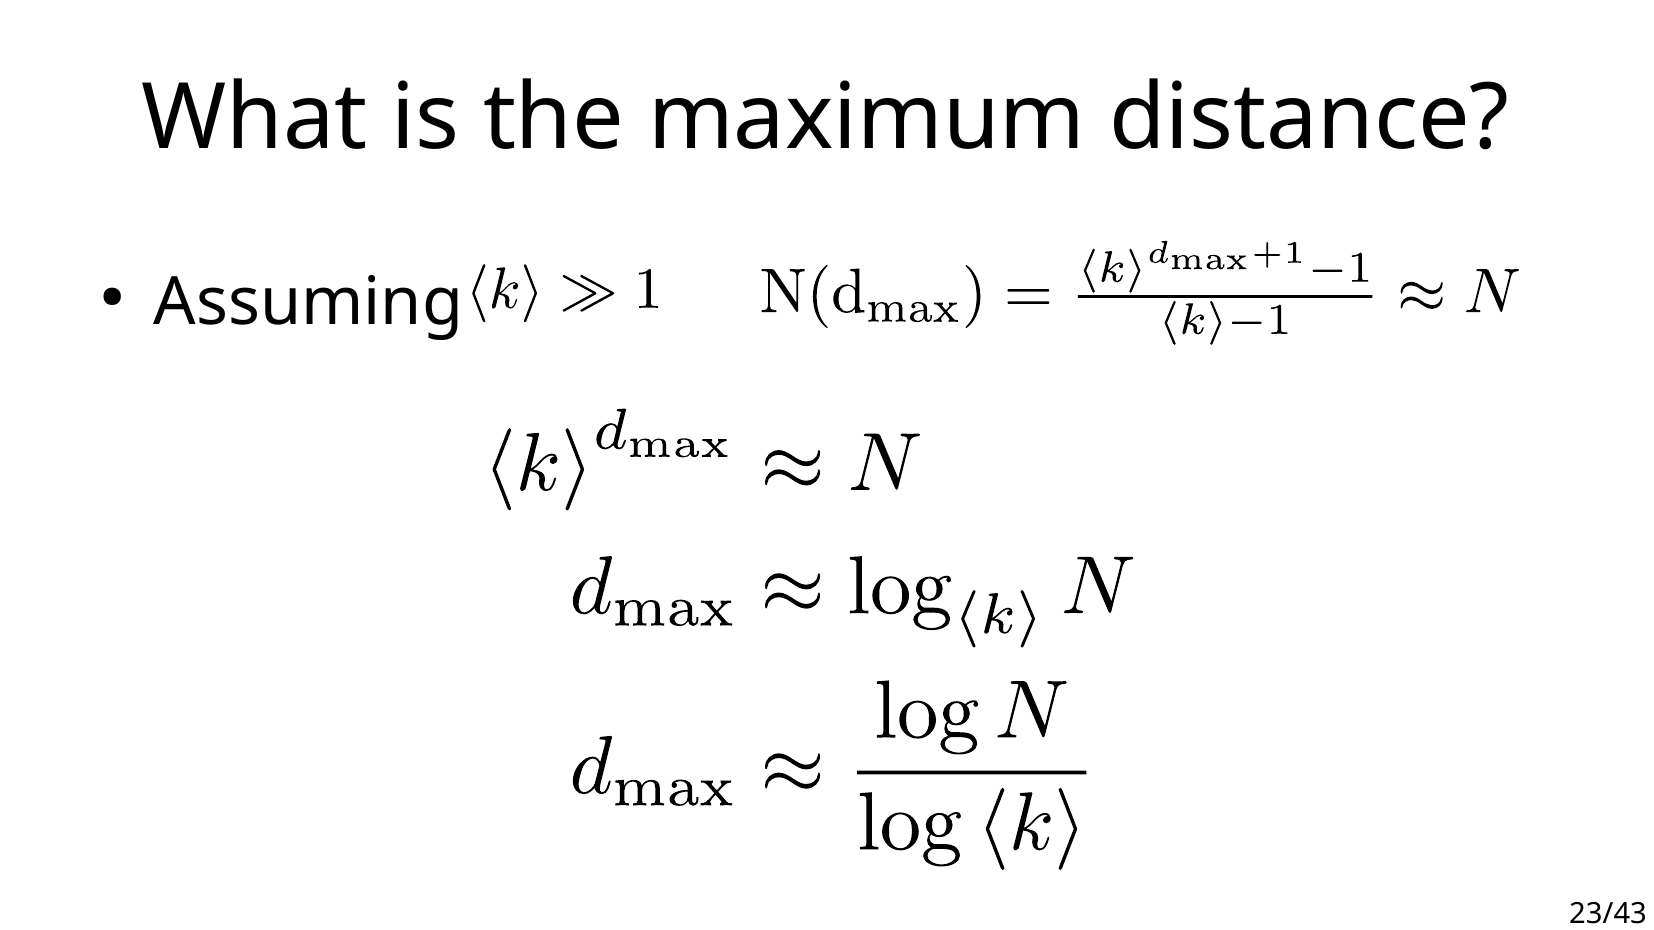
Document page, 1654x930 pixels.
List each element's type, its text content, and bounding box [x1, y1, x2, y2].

text_box [465, 264, 663, 323]
text_box [759, 240, 1522, 345]
title What is the maximum distance? [82, 1, 1571, 225]
list Assuming [82, 252, 1571, 793]
text_box [483, 408, 1136, 871]
